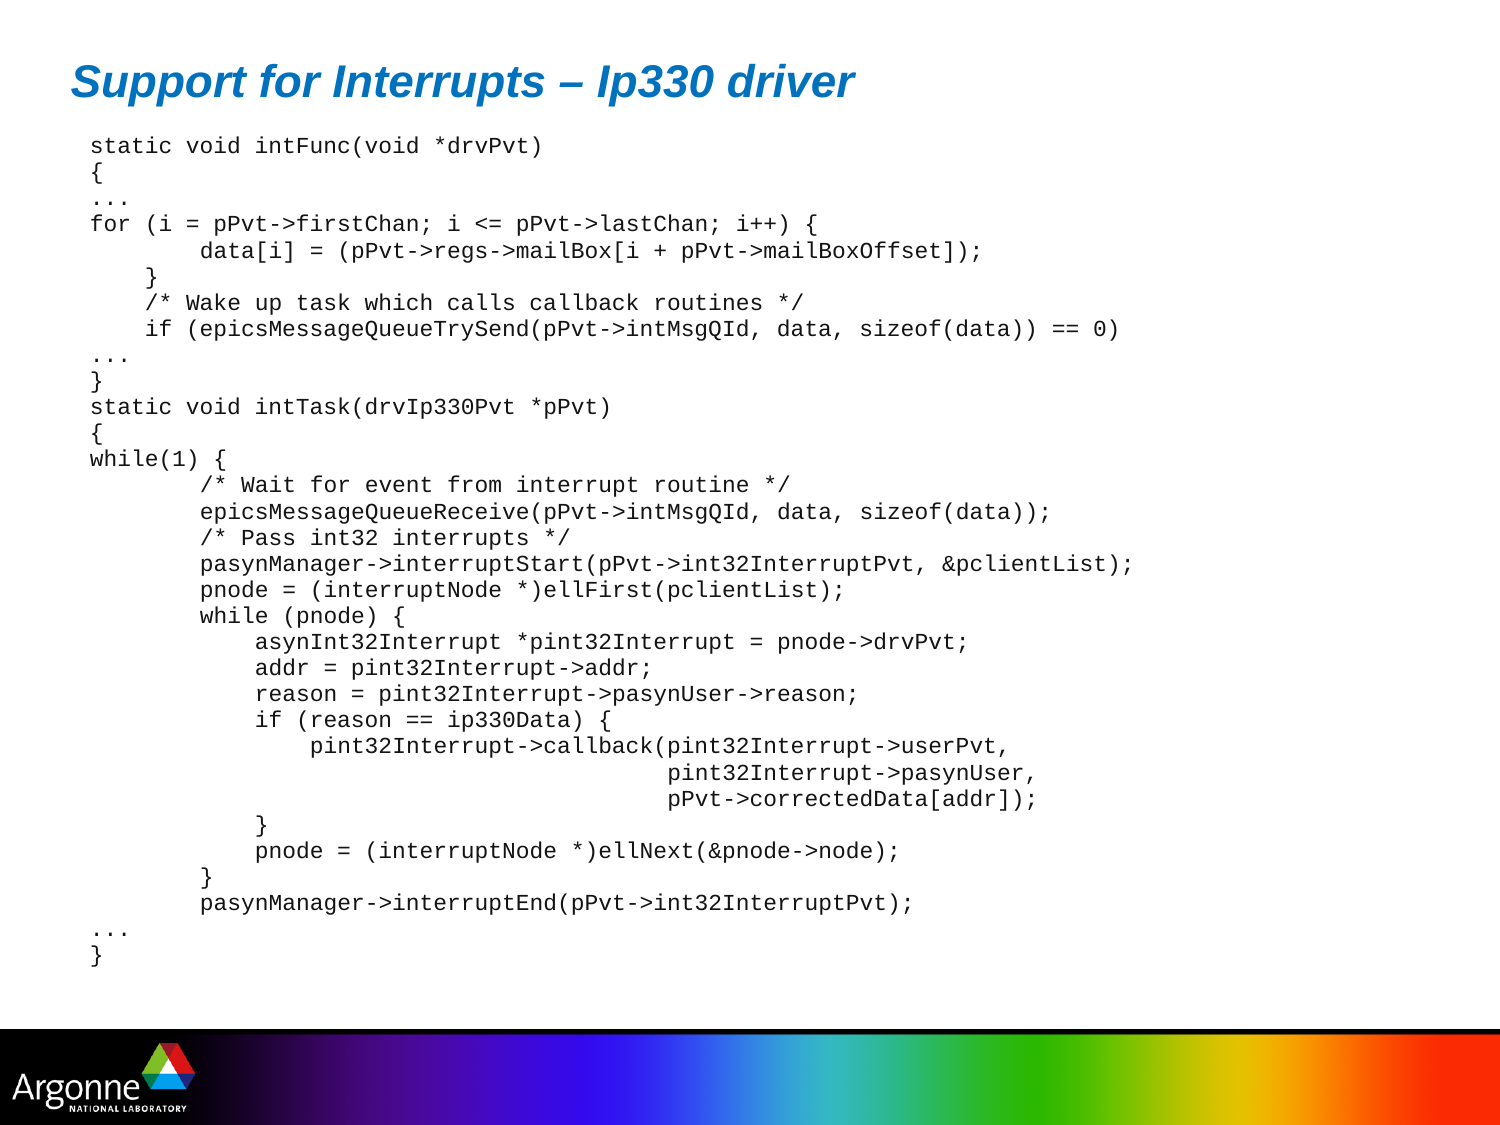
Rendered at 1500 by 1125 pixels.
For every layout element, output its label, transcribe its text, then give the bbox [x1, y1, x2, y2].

title Support for Interrupts – Ip330 driver [55, 50, 1361, 115]
list static void intFunc(void *drvPvt) { ... for (i = pPvt->firstChan; i <= pPvt->lastChan; i++) { data[i] = (pPvt->regs->mailBox[i + pPvt->mailBoxOffset]); } /* Wake up task which calls callback routines */ if (epicsMessageQueueTrySend(pPvt->intMsgQId, data, sizeof(data)) == 0) ... } static void intTask(drvIp330Pvt *pPvt) { while(1) { /* Wait for event from interrupt routine */ epicsMessageQueueReceive(pPvt->intMsgQId, data, sizeof(data)); /* Pass int32 interrupts */ pasynManager->interruptStart(pPvt->int32InterruptPvt, &pclientList); pnode = (interruptNode *)ellFirst(pclientList); while (pnode) { asynInt32Interrupt *pint32Interrupt = pnode->drvPvt; addr = pint32Interrupt->addr; reason = pint32Interrupt->pasynUser->reason; if (reason == ip330Data) { pint32Interrupt->callback(pint32Interrupt->userPvt, pint32Interrupt->pasynUser, pPvt->correctedData[addr]); } pnode = (interruptNode *)ellNext(&pnode->node); } pasynManager->interruptEnd(pPvt->int32InterruptPvt); ... } [75, 128, 1363, 976]
picture [0, 1029, 1500, 1125]
